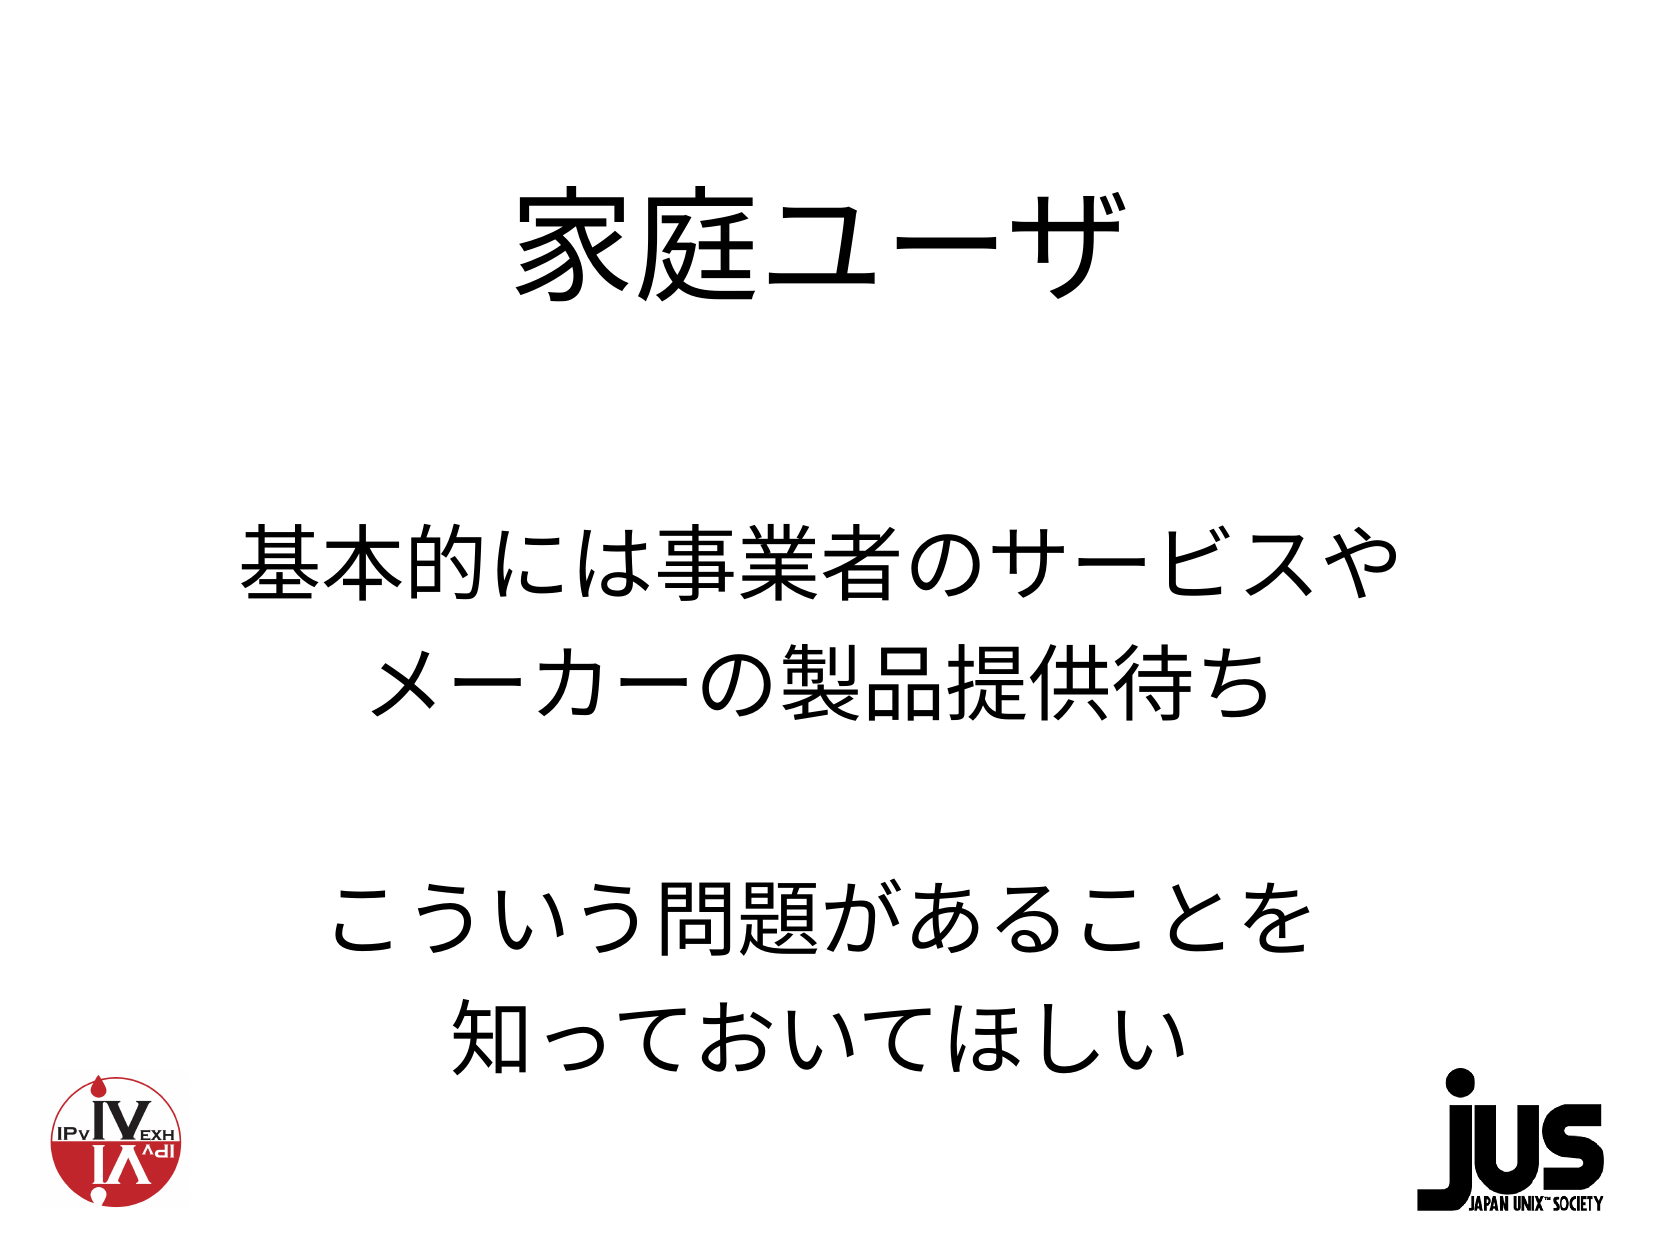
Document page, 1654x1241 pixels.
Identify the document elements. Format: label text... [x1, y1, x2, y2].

picture [41, 1068, 190, 1210]
subtitle 家庭ユーザ 基本的には事業者のサービスや メーカーの製品提供待ち こういう問題があることを 知っておいてほしい [76, 127, 1565, 1113]
picture [1417, 1068, 1604, 1211]
